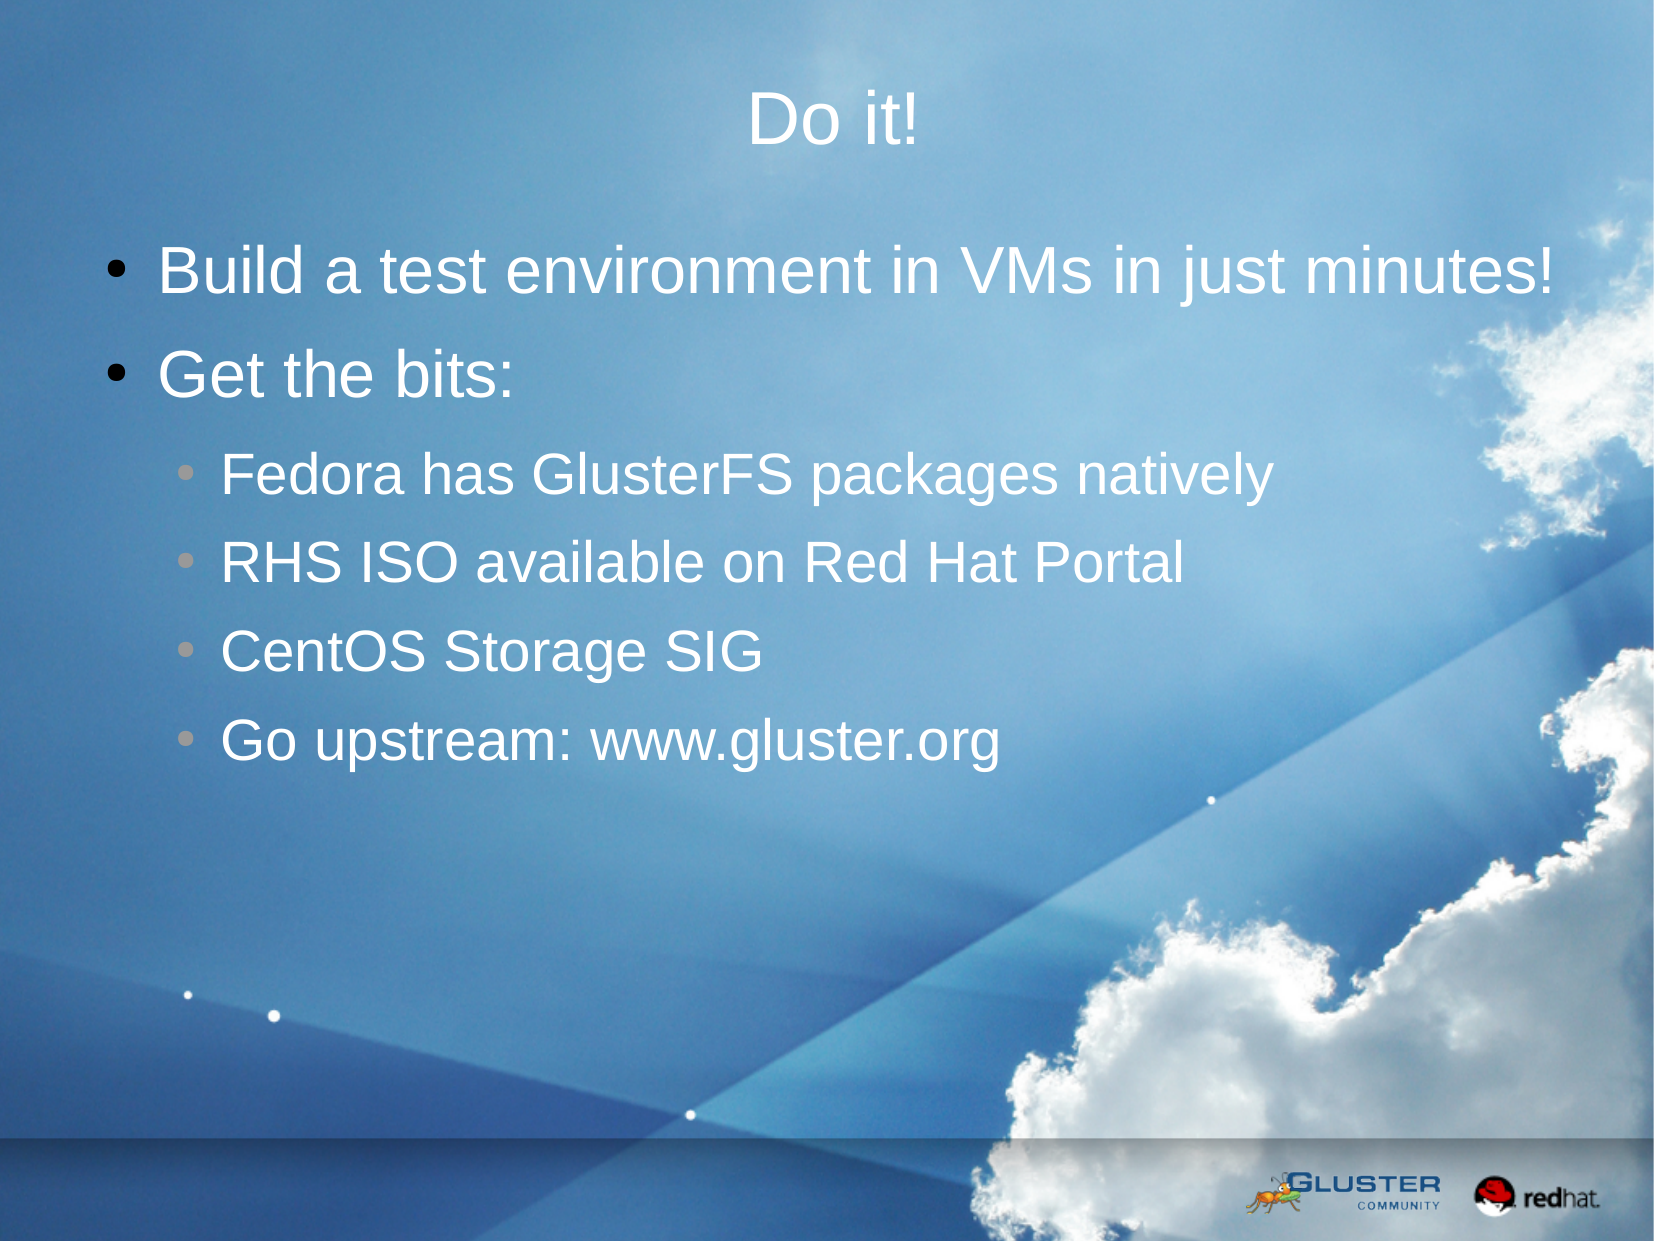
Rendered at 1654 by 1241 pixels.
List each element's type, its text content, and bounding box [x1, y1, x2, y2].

picture [0, 0, 1654, 1241]
list Build a test environment in VMs in just minutes! Get the bits: Fedora has GlusterFS packages natively RHS ISO available on Red Hat Portal CentOS Storage SIG Go upstream: www.gluster.org [86, 232, 1576, 1241]
title Do it! [90, 15, 1579, 223]
